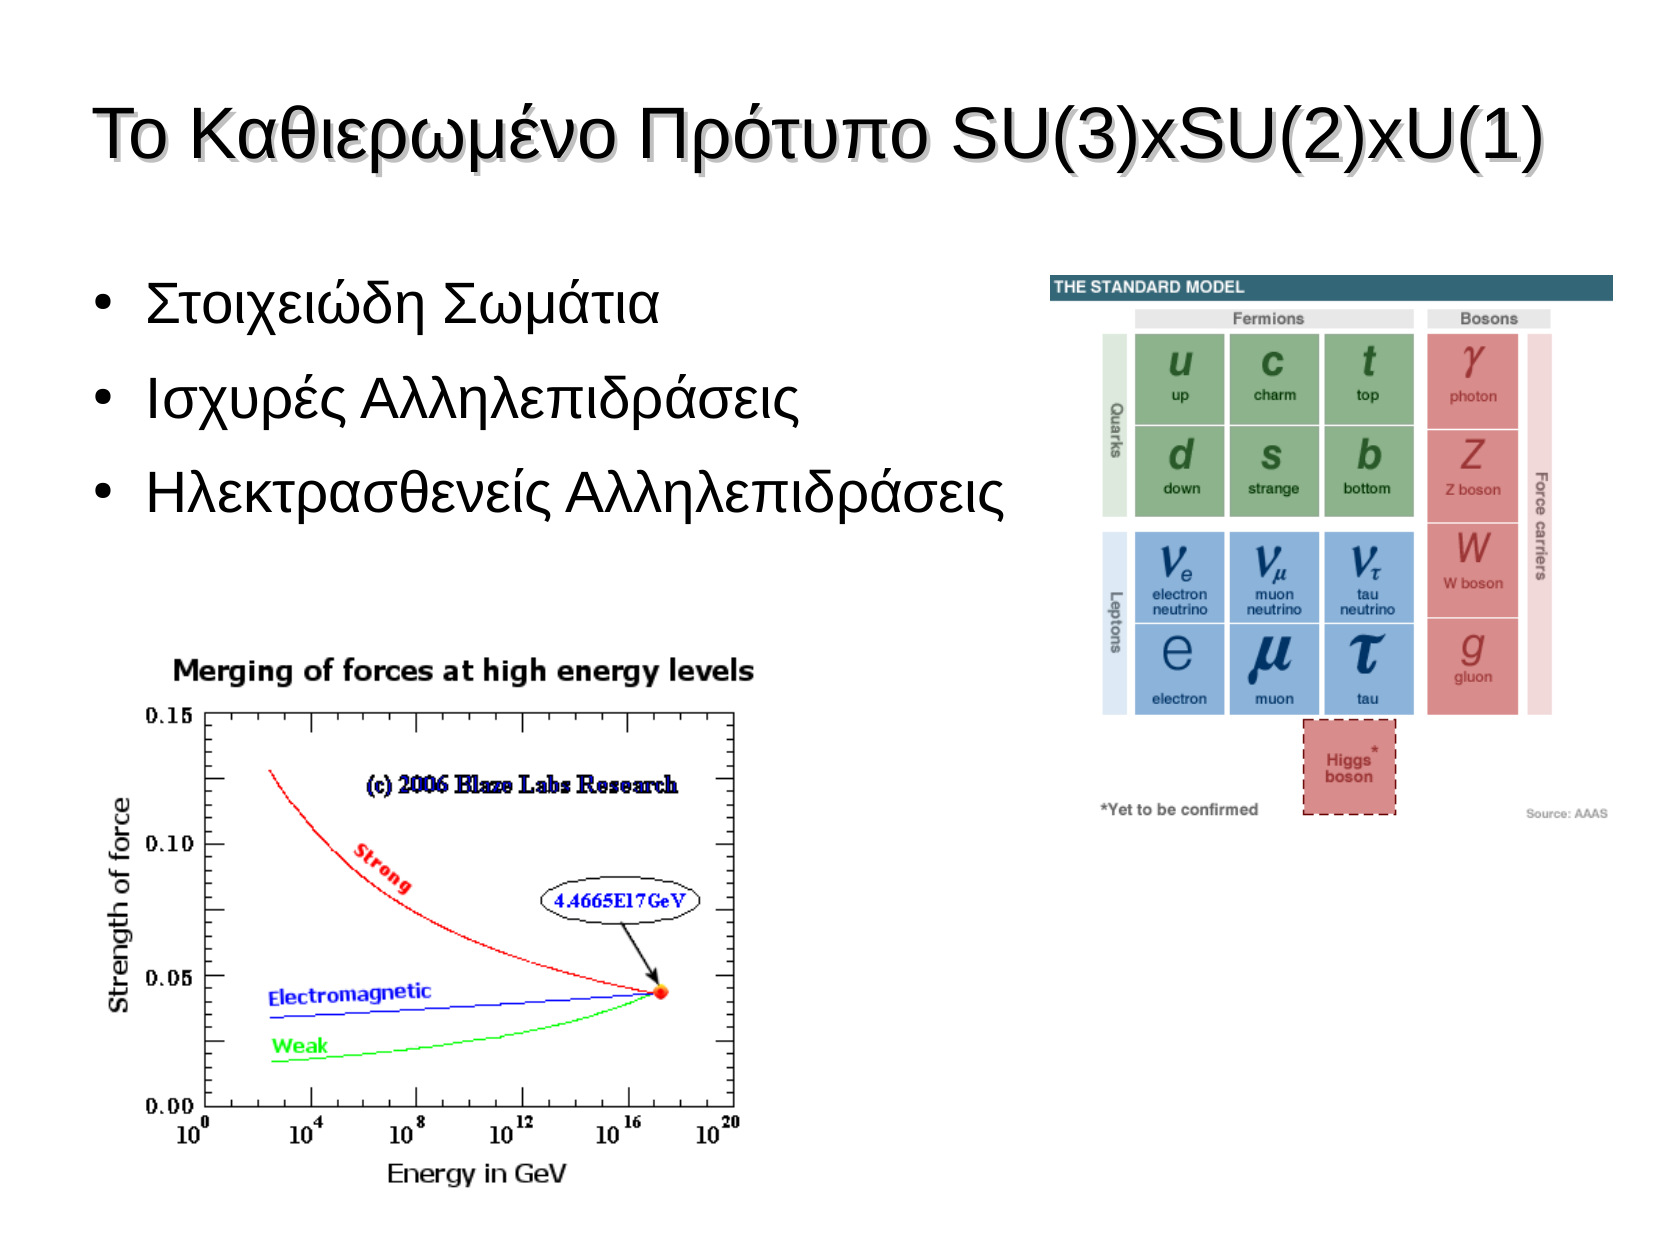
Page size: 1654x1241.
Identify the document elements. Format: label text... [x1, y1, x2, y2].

picture [84, 653, 788, 1201]
list Στοιχειώδη Σωμάτια Ισχυρές Αλληλεπιδράσεις Ηλεκτρασθενείς Αλληλεπιδράσεις [75, 270, 1564, 526]
picture [1050, 275, 1613, 826]
title Το Καθιερωμένο Πρότυπο SU(3)xSU(2)xU(1) [75, 37, 1564, 230]
